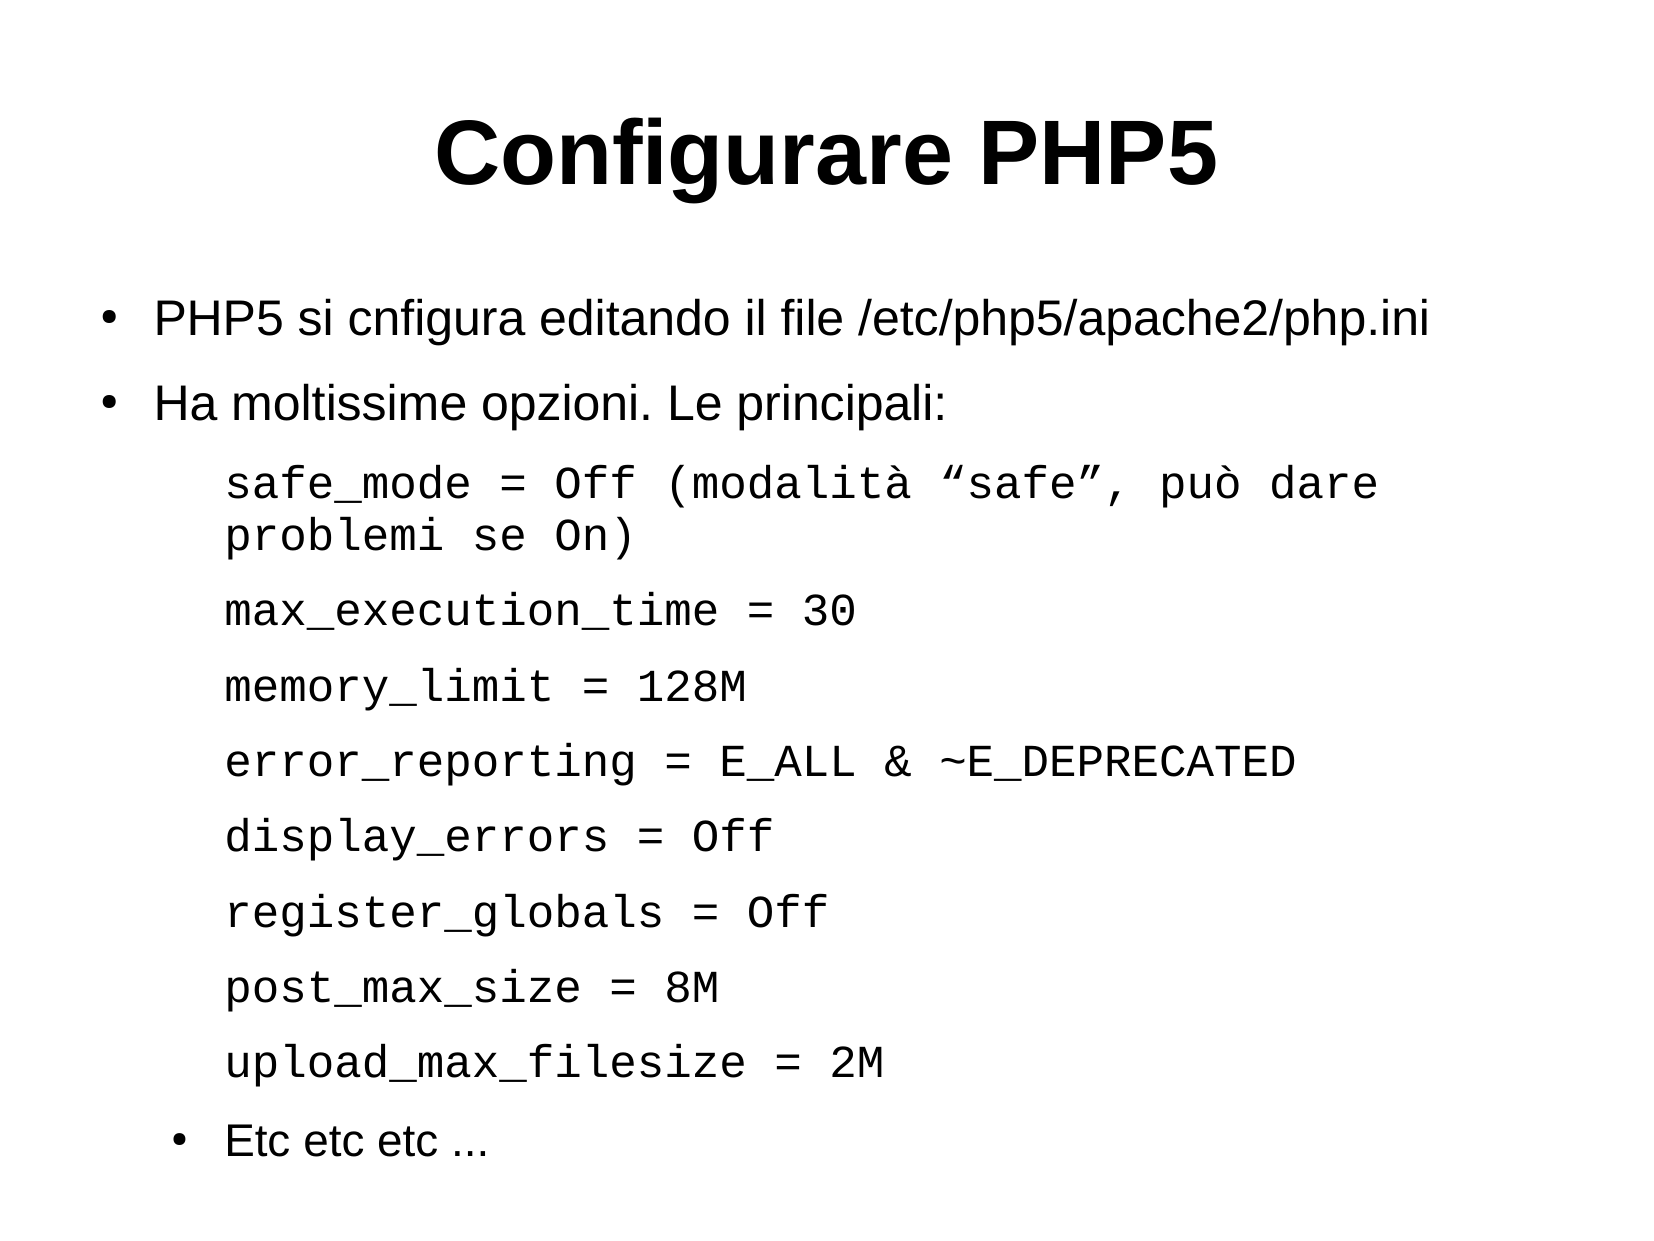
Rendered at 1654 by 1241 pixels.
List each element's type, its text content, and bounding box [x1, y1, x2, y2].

title Configurare PHP5 [82, 49, 1571, 257]
list PHP5 si cnfigura editando il file /etc/php5/apache2/php.ini Ha moltissime opzioni. Le principali: safe_mode = Off (modalità “safe”, può dare problemi se On) max_execution_time = 30 memory_limit = 128M error_reporting = E_ALL & ~E_DEPRECATED display_errors = Off register_globals = Off post_max_size = 8M upload_max_filesize = 2M Etc etc etc ... [82, 290, 1571, 1241]
